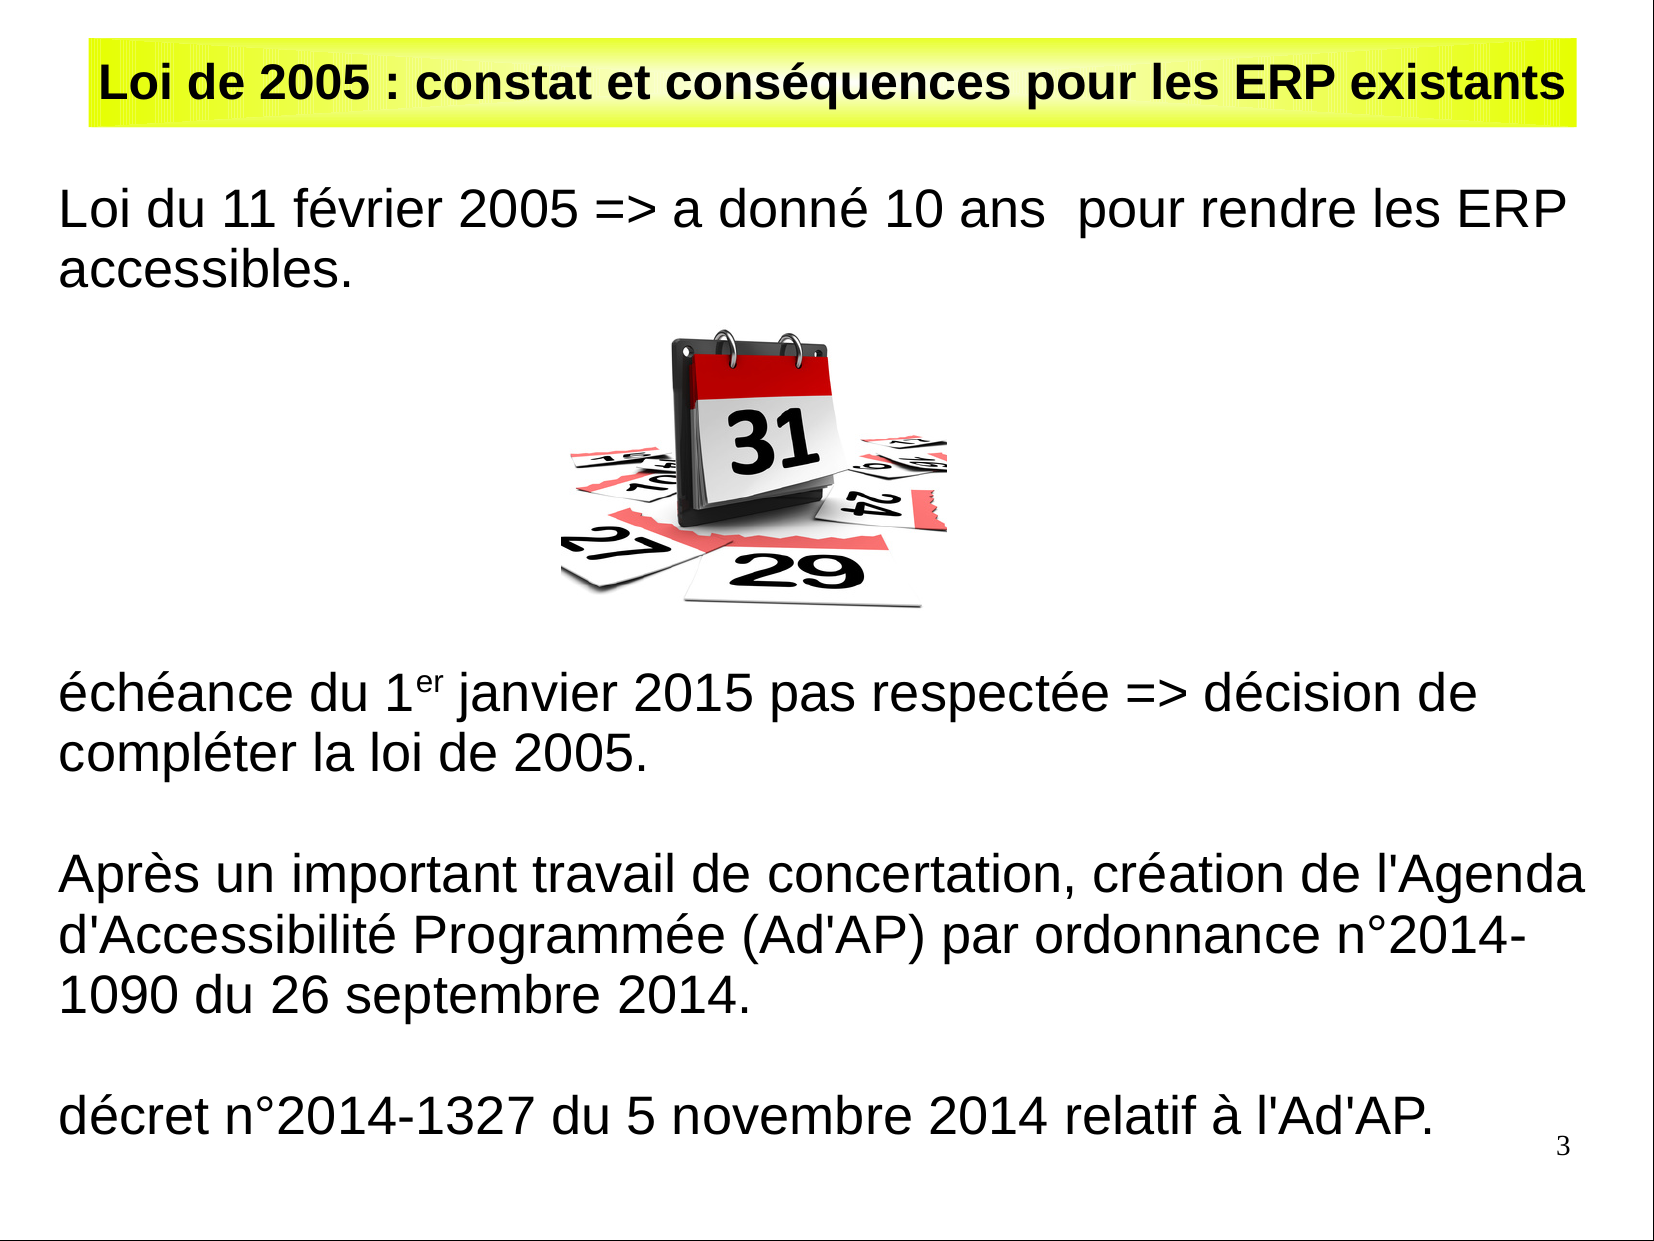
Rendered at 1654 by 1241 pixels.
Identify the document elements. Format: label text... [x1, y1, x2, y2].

title Loi du 11 février 2005 => a donné 10 ans pour rendre les ERP accessibles. échéance du 1er janvier 2015 pas respectée => décision de compléter la loi de 2005. Après un important travail de concertation, création de l'Agenda d'Accessibilité Programmée (Ad'AP) par ordonnance n°2014-1090 du 26 septembre 2014. décret n°2014-1327 du 5 novembre 2014 relatif à l'Ad'AP. [59, 177, 1625, 1241]
title Loi de 2005 : constat et conséquences pour les ERP existants [88, 38, 1577, 128]
picture [561, 324, 947, 614]
